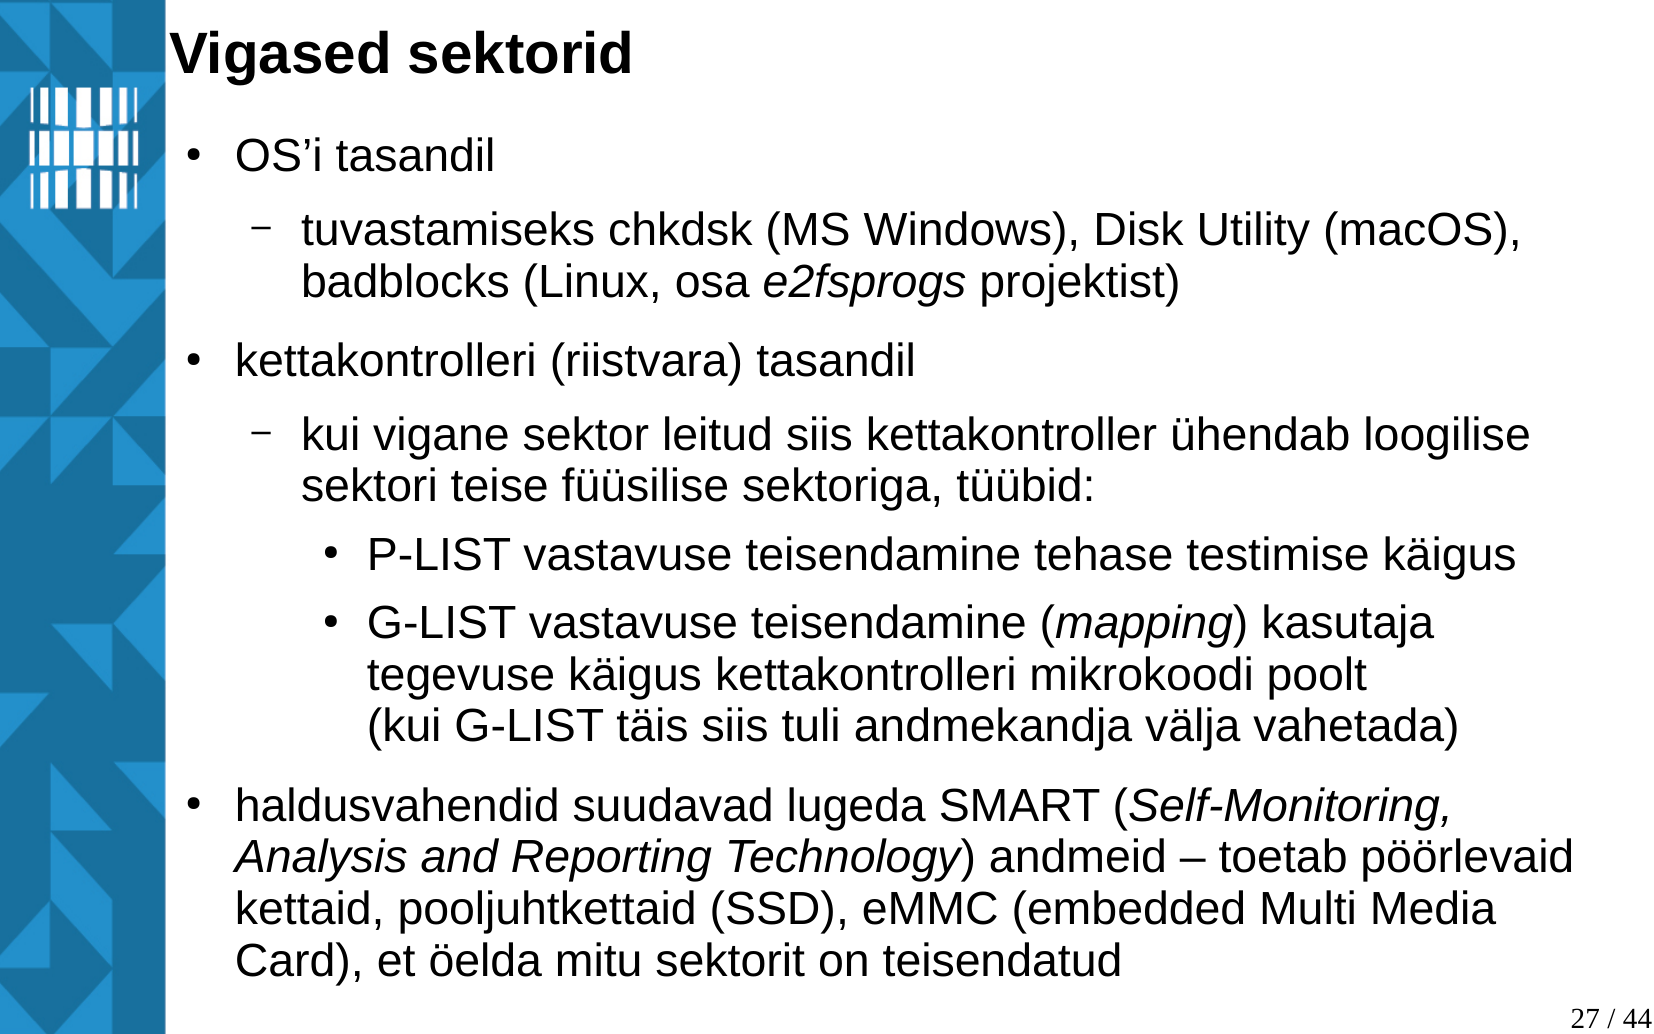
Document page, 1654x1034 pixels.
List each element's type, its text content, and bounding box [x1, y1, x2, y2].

title Vigased sektorid [169, 11, 1571, 95]
list OS’i tasandil tuvastamiseks chkdsk (MS Windows), Disk Utility (macOS), badblocks (Linux, osa e2fsprogs projektist) kettakontrolleri (riistvara) tasandil kui vigane sektor leitud siis kettakontroller ühendab loogilise sektori teise füüsilise sektoriga, tüübid: P-LIST vastavuse teisendamine tehase testimise käigus G-LIST vastavuse teisendamine (mapping) kasutaja tegevuse käigus kettakontrolleri mikrokoodi poolt (kui G-LIST täis siis tuli andmekandja välja vahetada) haldusvahendid suudavad lugeda SMART (Self-Monitoring, Analysis and Reporting Technology) andmeid – toetab pöörlevaid kettaid, pooljuhtkettaid (SSD), eMMC (embedded Multi Media Card), et öelda mitu sektorit on teisendatud [169, 129, 1630, 997]
